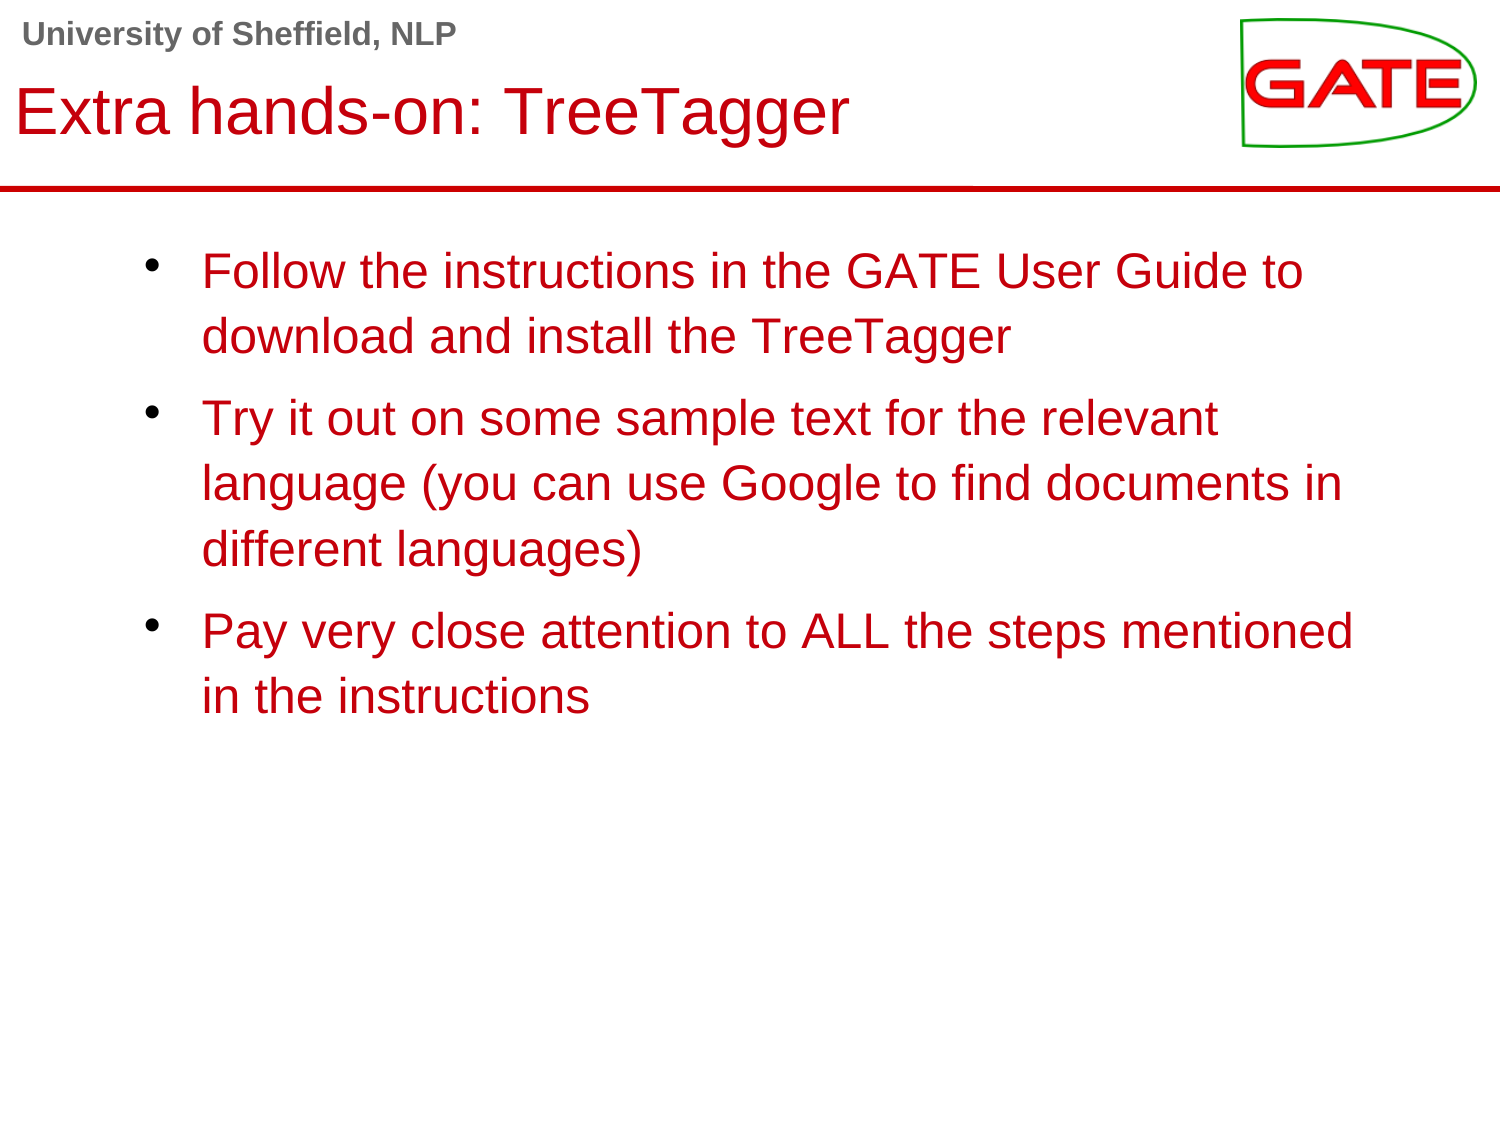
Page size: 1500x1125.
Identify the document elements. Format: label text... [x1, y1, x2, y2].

picture [1240, 18, 1477, 148]
title Extra hands-on: TreeTagger [0, 11, 1238, 204]
list Follow the instructions in the GATE User Guide to download and install the TreeTagger Try it out on some sample text for the relevant language (you can use Google to find documents in different languages) Pay very close attention to ALL the steps mentioned in the instructions [74, 224, 1413, 1108]
